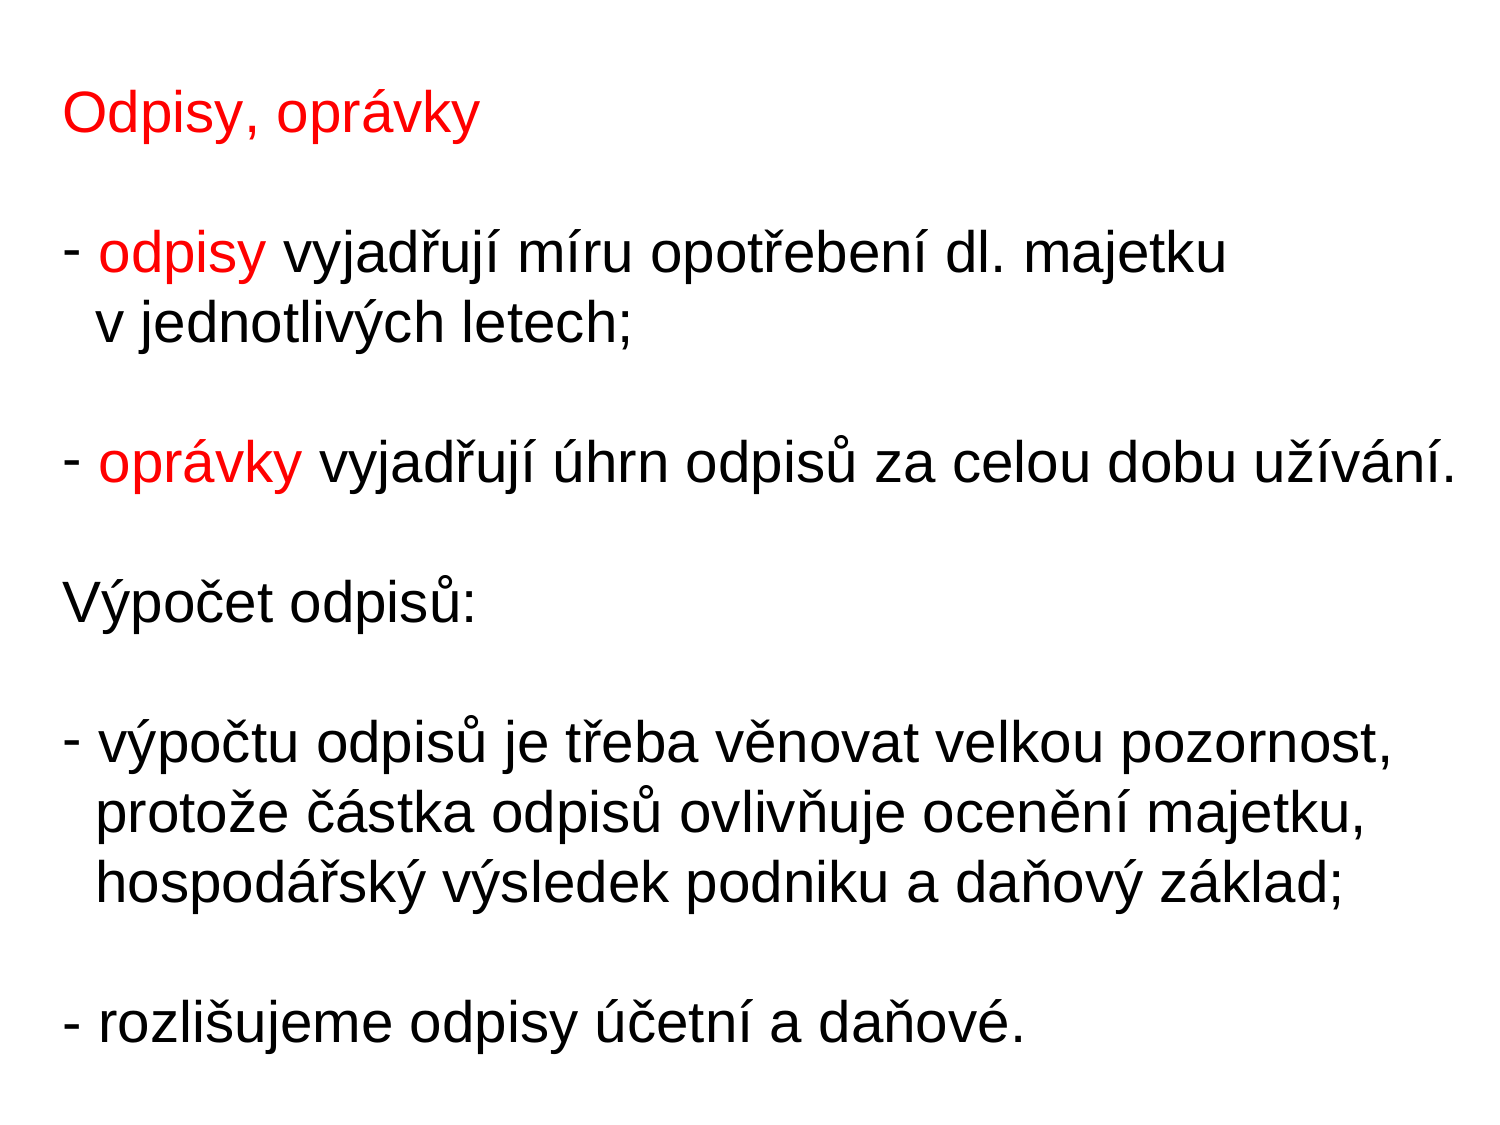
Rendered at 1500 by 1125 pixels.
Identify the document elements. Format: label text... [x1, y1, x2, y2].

text_box Odpisy, oprávky odpisy vyjadřují míru opotřebení dl. majetku v jednotlivých letech; oprávky vyjadřují úhrn odpisů za celou dobu užívání. Výpočet odpisů: výpočtu odpisů je třeba věnovat velkou pozornost, protože částka odpisů ovlivňuje ocenění majetku, hospodářský výsledek podniku a daňový základ; - rozlišujeme odpisy účetní a daňové. [48, 66, 1492, 1062]
